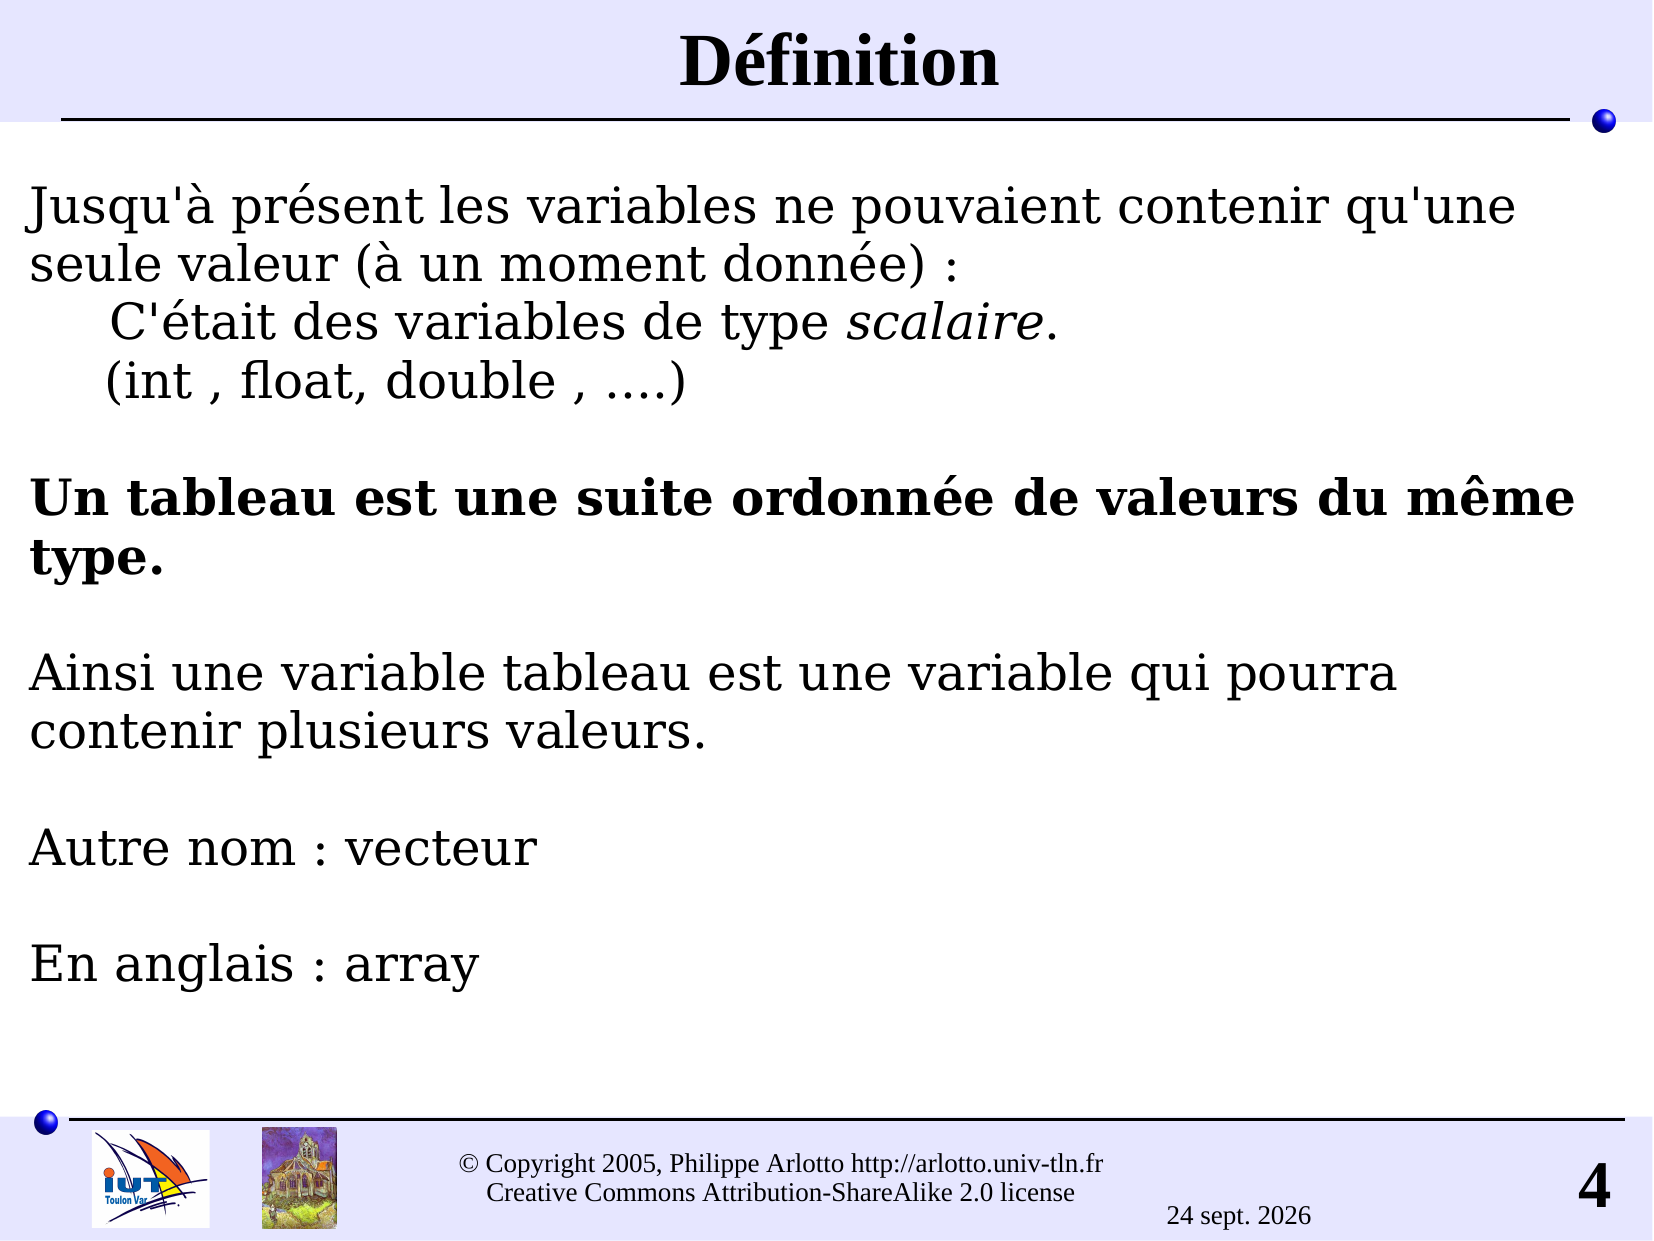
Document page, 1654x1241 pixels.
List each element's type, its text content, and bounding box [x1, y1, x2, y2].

title Définition [95, 11, 1585, 110]
text_box Jusqu'à présent les variables ne pouvaient contenir qu'une seule valeur (à un moment donnée) : C'était des variables de type scalaire. (int , float, double , ....) Un tableau est une suite ordonnée de valeurs du même type. Ainsi une variable tableau est une variable qui pourra contenir plusieurs valeurs. Autre nom : vecteur En anglais : array [29, 177, 1636, 1052]
picture [262, 1127, 337, 1229]
